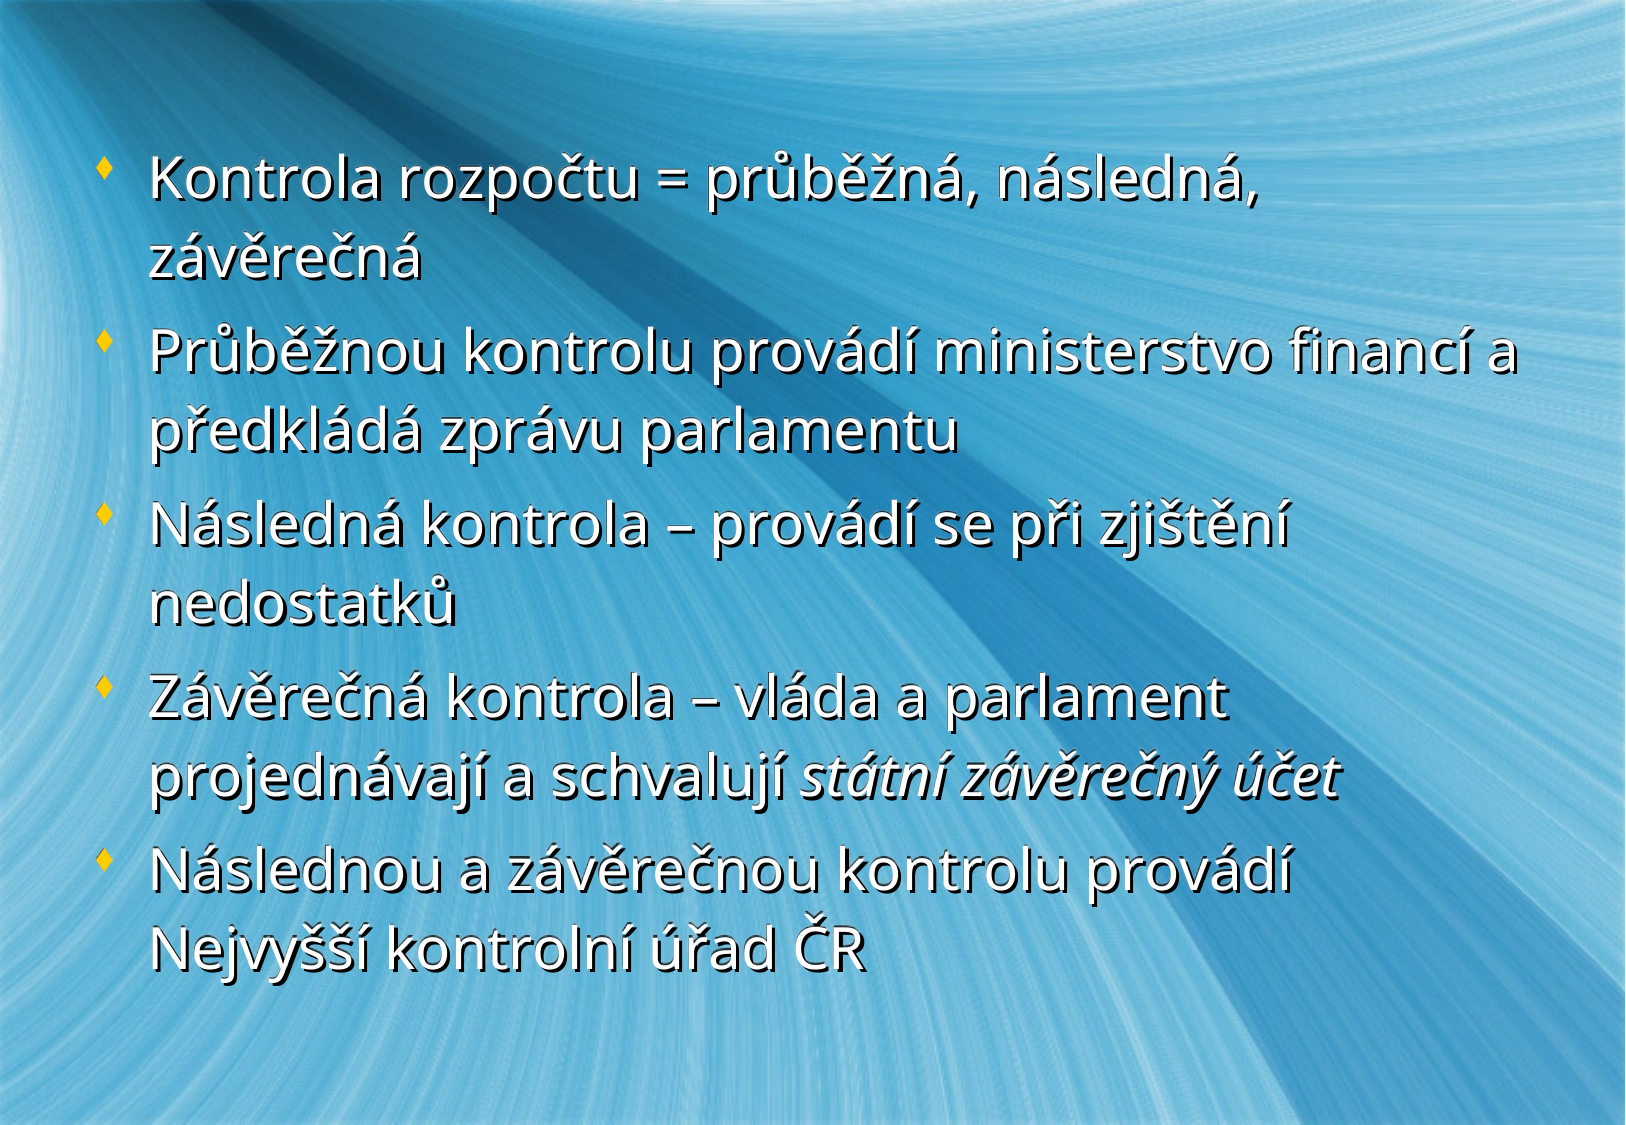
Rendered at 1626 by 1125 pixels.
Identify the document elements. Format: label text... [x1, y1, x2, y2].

list Kontrola rozpočtu = průběžná, následná, závěrečná Průběžnou kontrolu provádí ministerstvo financí a předkládá zprávu parlamentu Následná kontrola – provádí se při zjištění nedostatků Závěrečná kontrola – vláda a parlament projednávají a schvalují státní závěrečný účet Následnou a závěrečnou kontrolu provádí Nejvyšší kontrolní úřad ČR [76, 117, 1544, 1006]
picture [0, 0, 1626, 1125]
